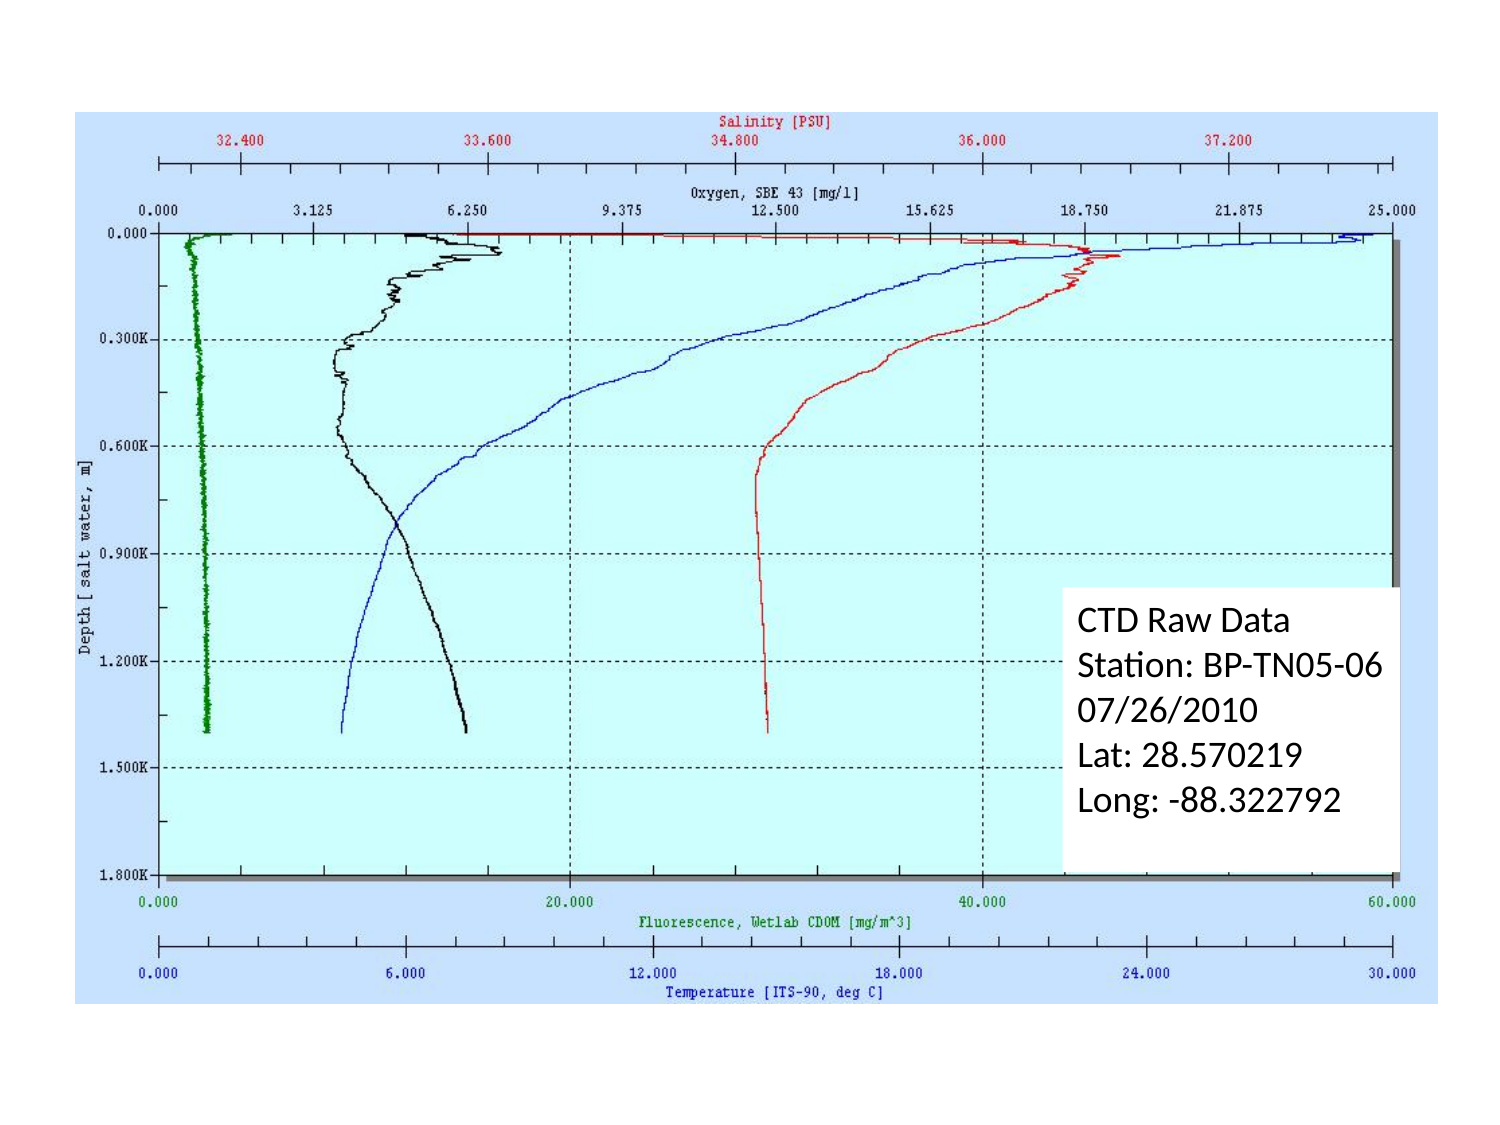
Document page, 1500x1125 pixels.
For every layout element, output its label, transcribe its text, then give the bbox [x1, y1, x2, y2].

picture [75, 112, 1438, 1004]
text_box CTD Raw Data Station: BP-TN05-06 07/26/2010 Lat: 28.570219 Long: -88.322792 [1062, 587, 1400, 873]
